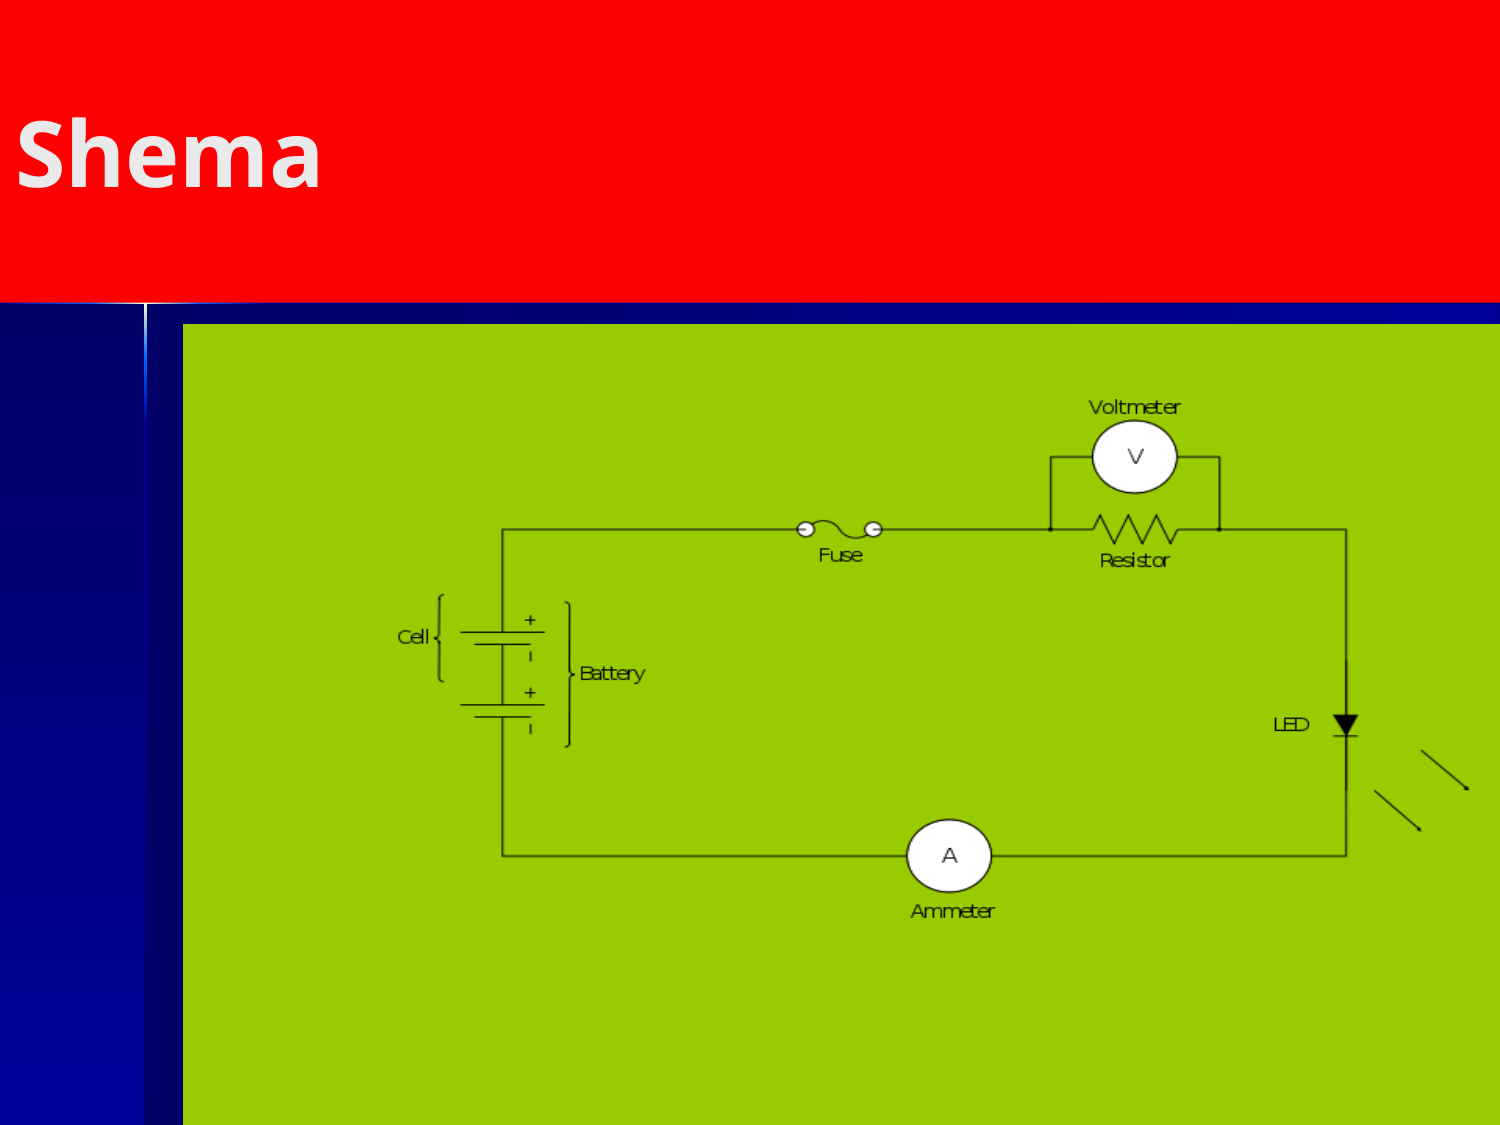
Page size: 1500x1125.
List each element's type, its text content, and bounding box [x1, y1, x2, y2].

title Shema [0, 0, 1500, 303]
picture [183, 324, 1500, 1125]
